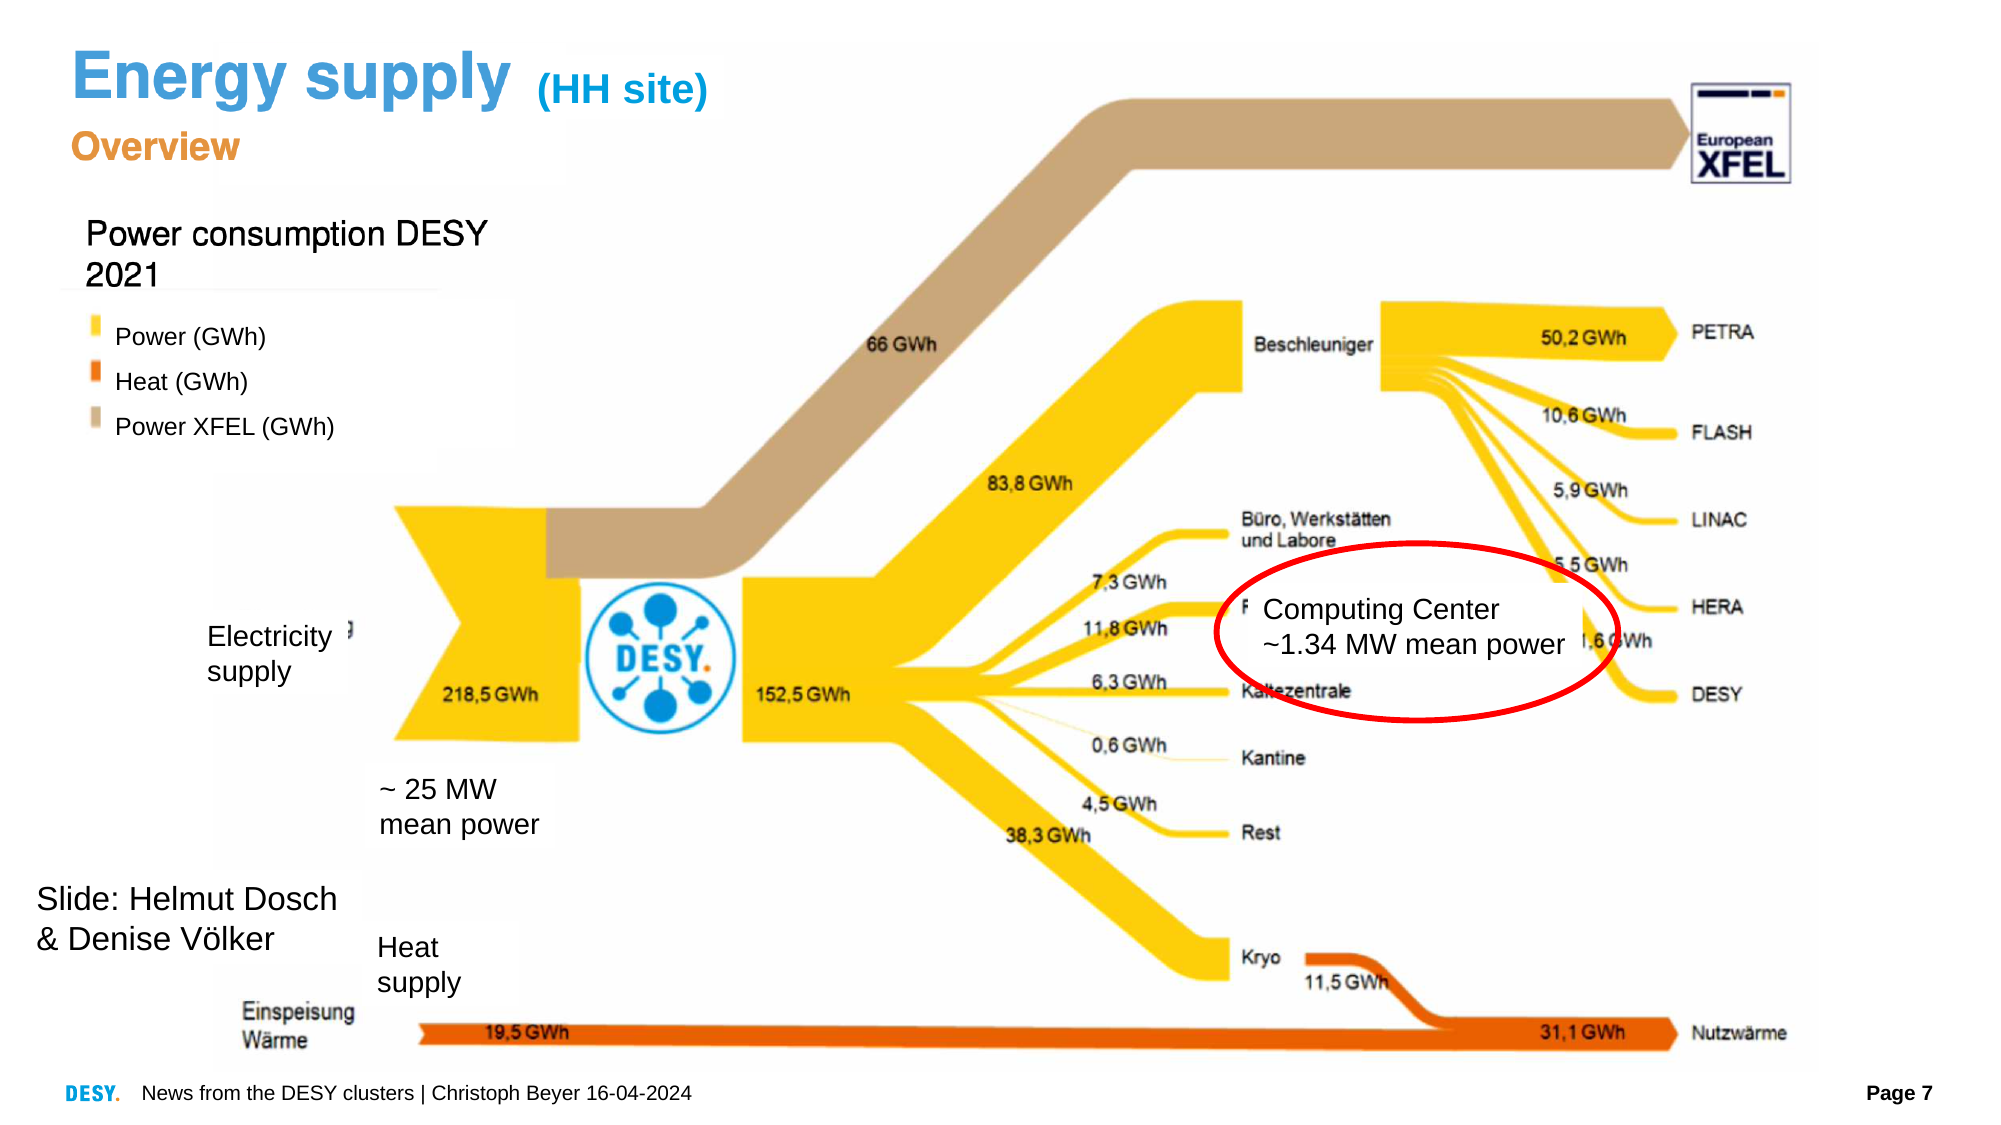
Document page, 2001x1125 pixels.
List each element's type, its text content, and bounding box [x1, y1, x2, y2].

text_box Computing Center ~1.34 MW mean power [1248, 582, 1583, 668]
text_box Slide: Helmut Dosch & Denise Völker [21, 869, 363, 965]
text_box Power (GWh) Heat (GWh) Power XFEL (GWh) [100, 298, 516, 448]
text_box Electricity supply [192, 609, 348, 695]
text_box Heat supply [362, 921, 520, 1006]
picture [59, 26, 1819, 1072]
text_box (HH site) [522, 54, 724, 120]
text_box News from the DESY clusters | Christoph Beyer 16-04-2024 [141, 1079, 1774, 1111]
text_box ~ 25 MW mean power [364, 763, 556, 848]
